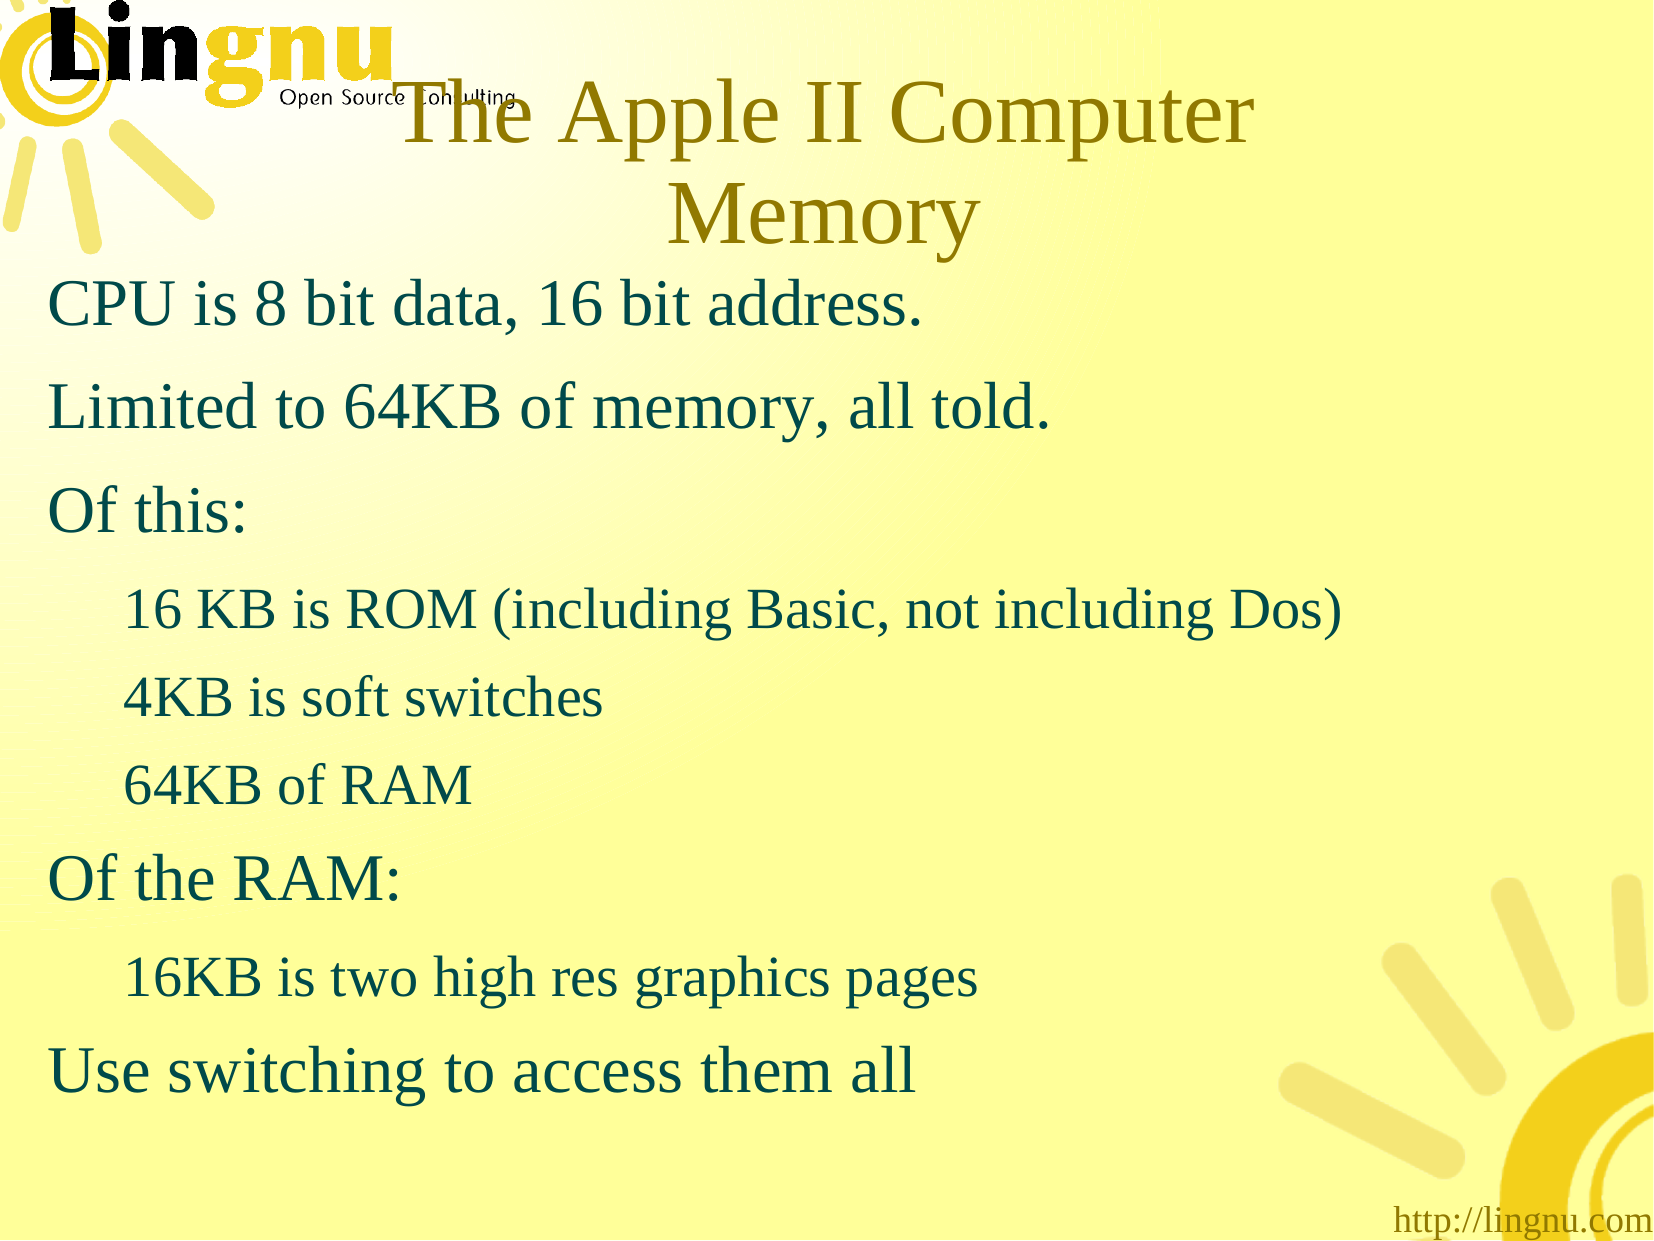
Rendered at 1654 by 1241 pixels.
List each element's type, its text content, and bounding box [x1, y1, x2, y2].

title The Apple II Computer Memory [118, 58, 1531, 265]
picture [1256, 871, 1654, 1241]
picture [0, 0, 516, 256]
list CPU is 8 bit data, 16 bit address. Limited to 64KB of memory, all told. Of this: 16 KB is ROM (including Basic, not including Dos) 4KB is soft switches 64KB of RAM Of the RAM: 16KB is two high res graphics pages Use switching to access them all [29, 265, 1625, 1211]
